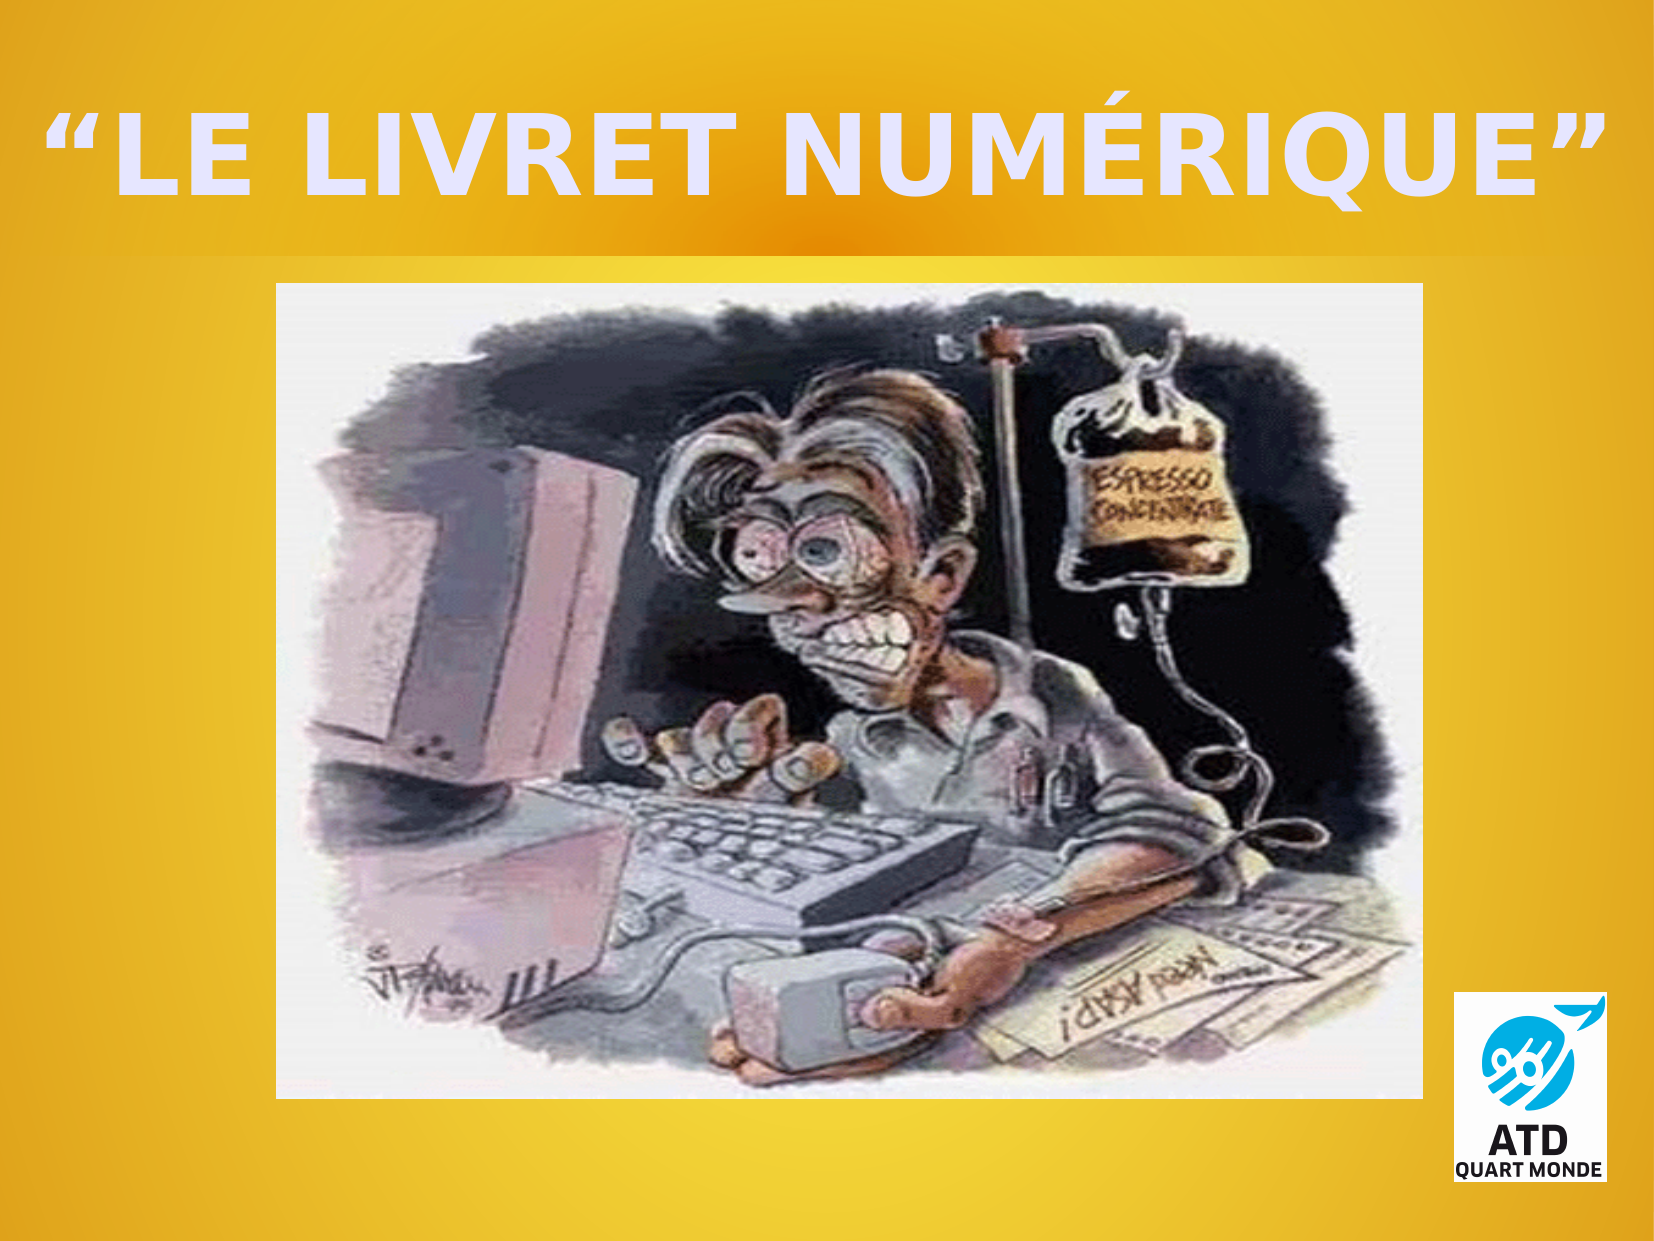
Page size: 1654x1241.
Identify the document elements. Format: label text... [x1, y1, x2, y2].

picture [276, 283, 1423, 1099]
picture [1454, 992, 1607, 1182]
title “LE LIVRET NUMÉRIQUE” [23, 52, 1630, 260]
